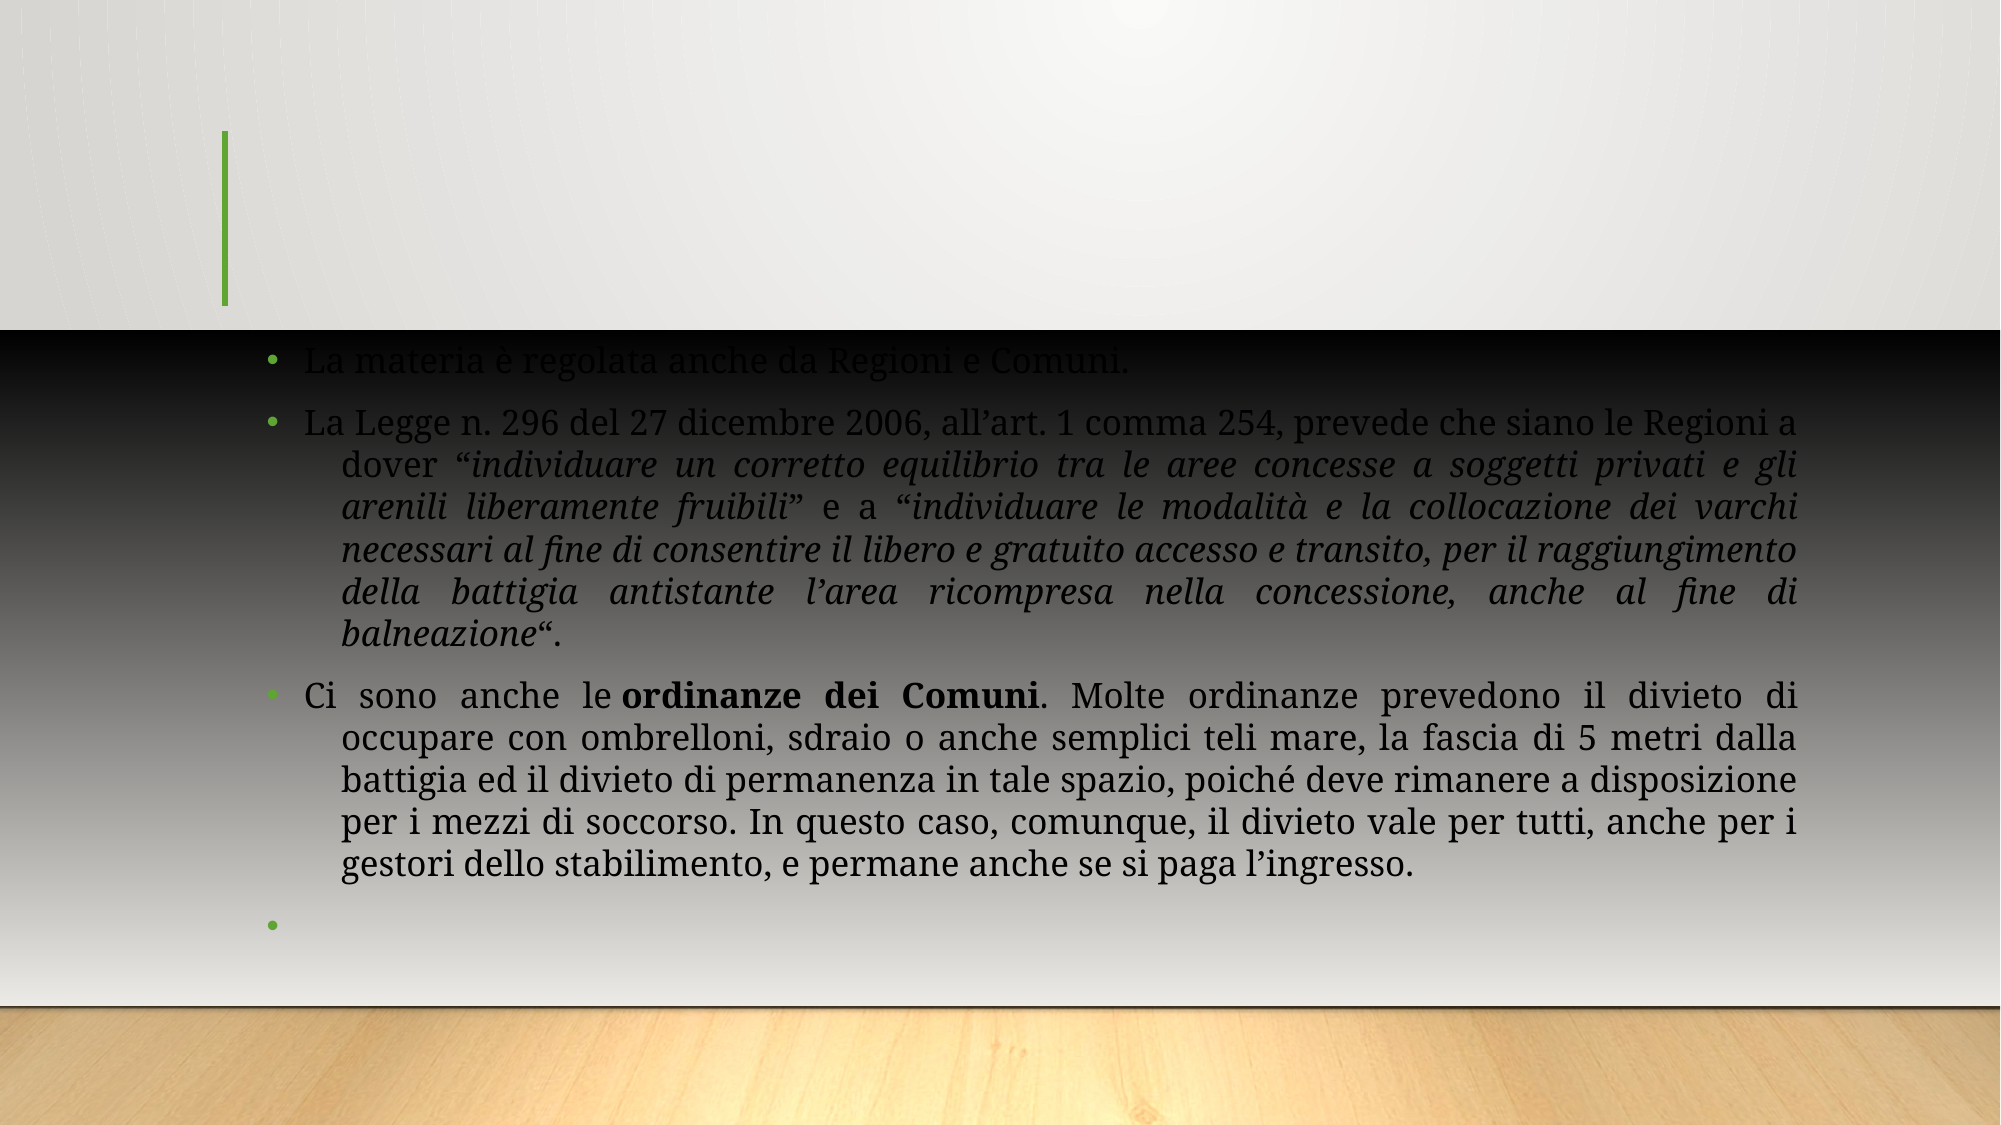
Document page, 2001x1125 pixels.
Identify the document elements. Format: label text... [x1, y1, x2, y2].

list La materia è regolata anche da Regioni e Comuni. La Legge n. 296 del 27 dicembre 2006, all’art. 1 comma 254, prevede che siano le Regioni a dover “individuare un corretto equilibrio tra le aree concesse a soggetti privati e gli arenili liberamente fruibili” e a “individuare le modalità e la collocazione dei varchi necessari al fine di consentire il libero e gratuito accesso e transito, per il raggiungimento della battigia antistante l’area ricompresa nella concessione, anche al fine di balneazione“. Ci sono anche le ordinanze dei Comuni. Molte ordinanze prevedono il divieto di occupare con ombrelloni, sdraio o anche semplici teli mare, la fascia di 5 metri dalla battigia ed il divieto di permanenza in tale spazio, poiché deve rimanere a disposizione per i mezzi di soccorso. In questo caso, comunque, il divieto vale per tutti, anche per i gestori dello stabilimento, e permane anche se si paga l’ingresso. [251, 330, 1814, 897]
